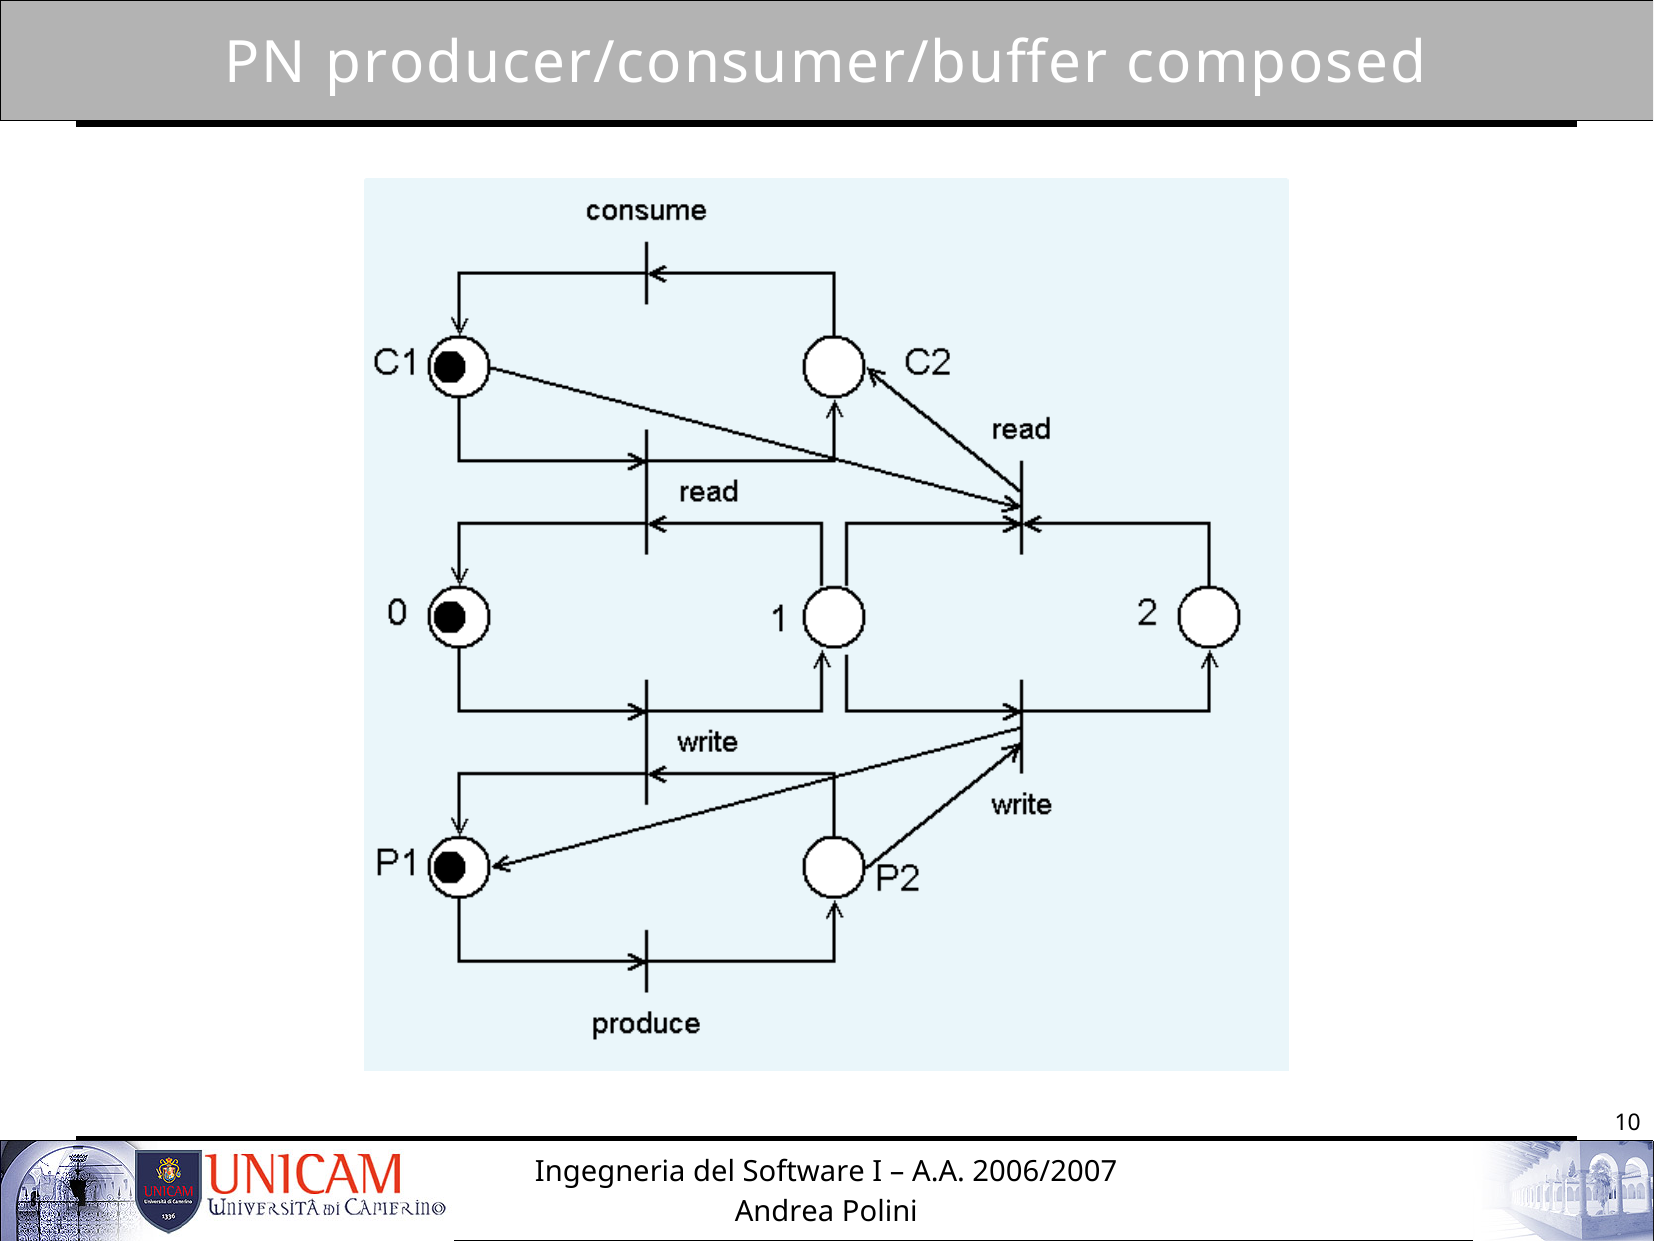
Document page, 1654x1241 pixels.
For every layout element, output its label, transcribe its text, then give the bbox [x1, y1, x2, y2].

picture [1473, 1141, 1654, 1241]
picture [0, 1141, 454, 1241]
title PN producer/consumer/buffer composed [0, 0, 1653, 121]
picture [364, 178, 1289, 1072]
